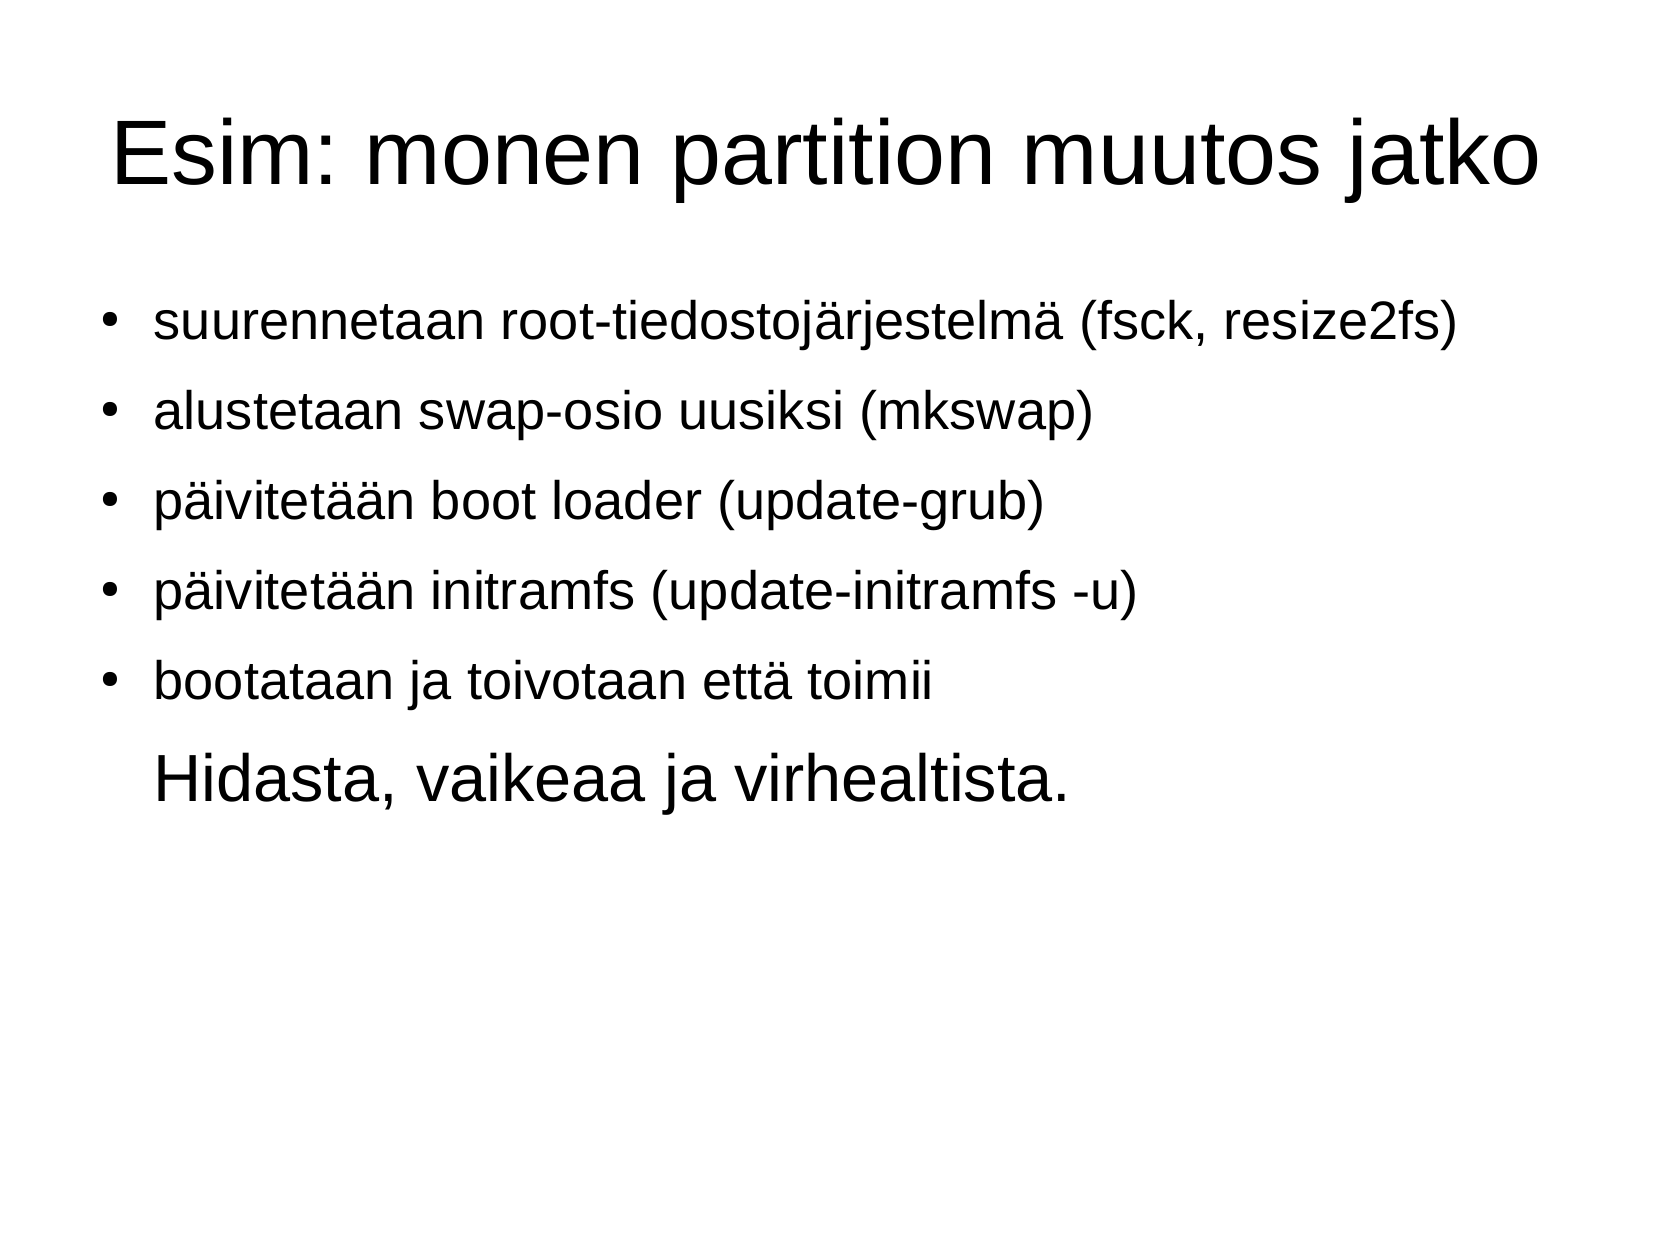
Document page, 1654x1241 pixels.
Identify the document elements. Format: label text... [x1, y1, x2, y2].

title Esim: monen partition muutos jatko [82, 49, 1571, 257]
list suurennetaan root-tiedostojärjestelmä (fsck, resize2fs) alustetaan swap-osio uusiksi (mkswap) päivitetään boot loader (update-grub) päivitetään initramfs (update-initramfs -u) bootataan ja toivotaan että toimii Hidasta, vaikeaa ja virhealtista. [82, 290, 1571, 1010]
